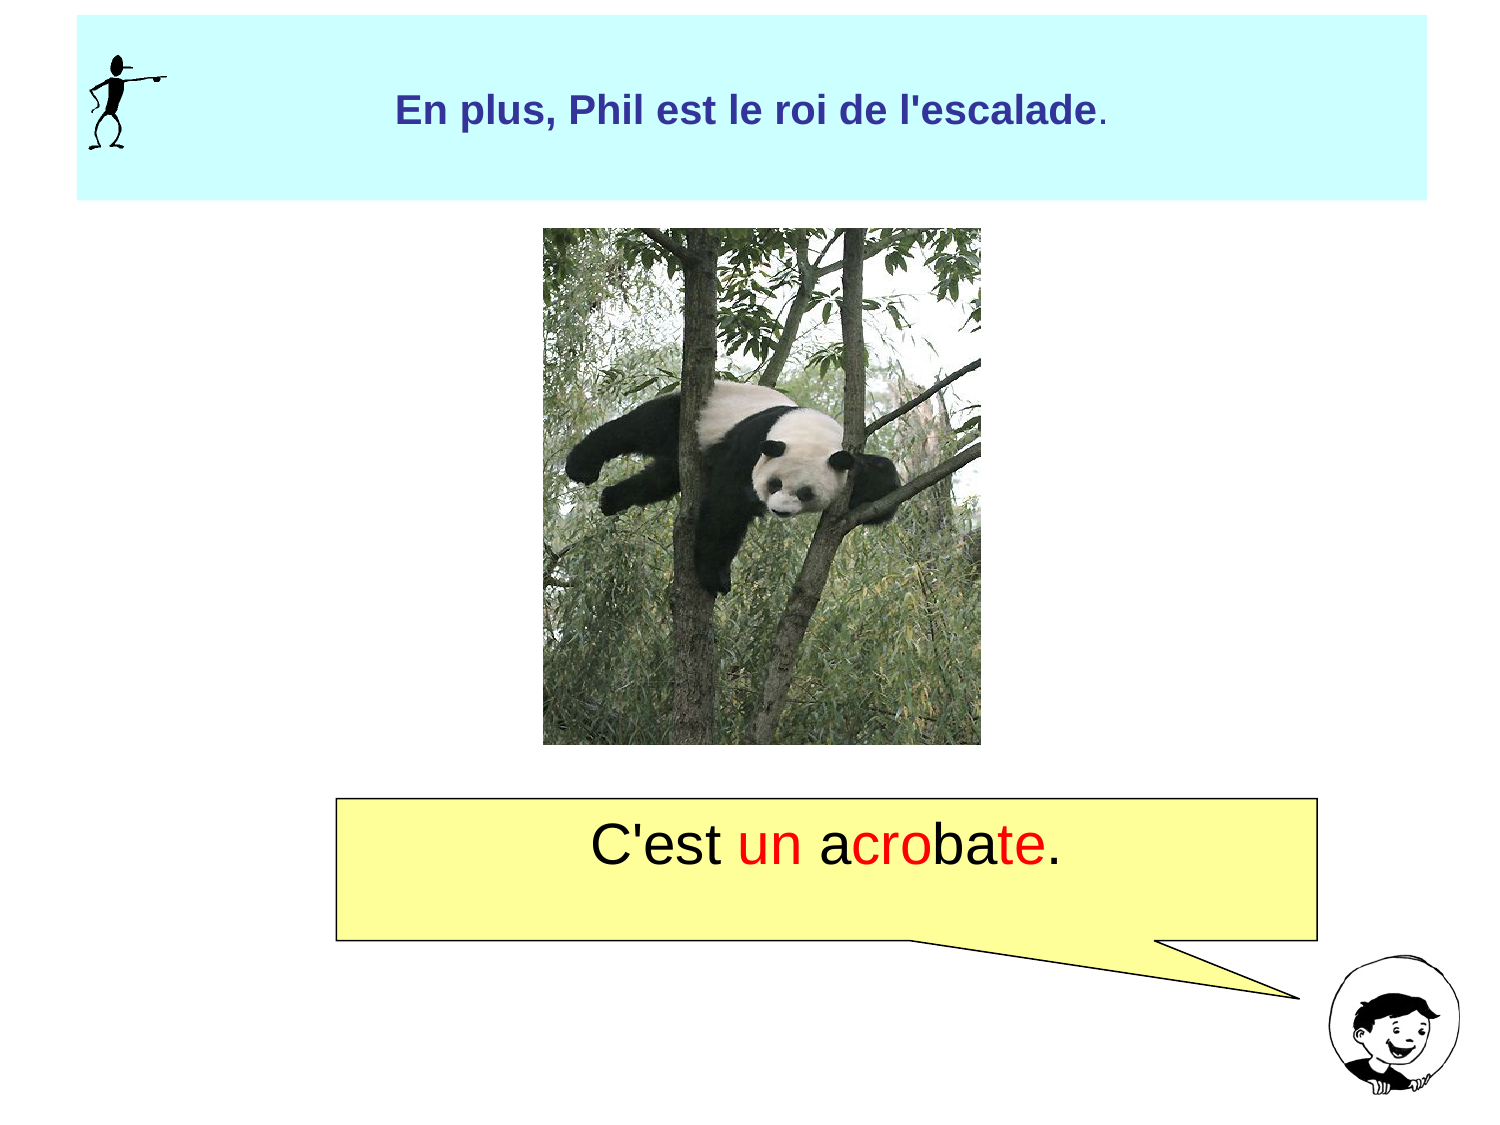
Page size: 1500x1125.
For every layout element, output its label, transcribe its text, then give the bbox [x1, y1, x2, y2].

picture [88, 54, 167, 150]
picture [1328, 952, 1460, 1095]
title En plus, Phil est le roi de l'escalade. [76, 14, 1427, 201]
picture [543, 228, 981, 745]
text_box C'est un acrobate. [336, 798, 1318, 999]
